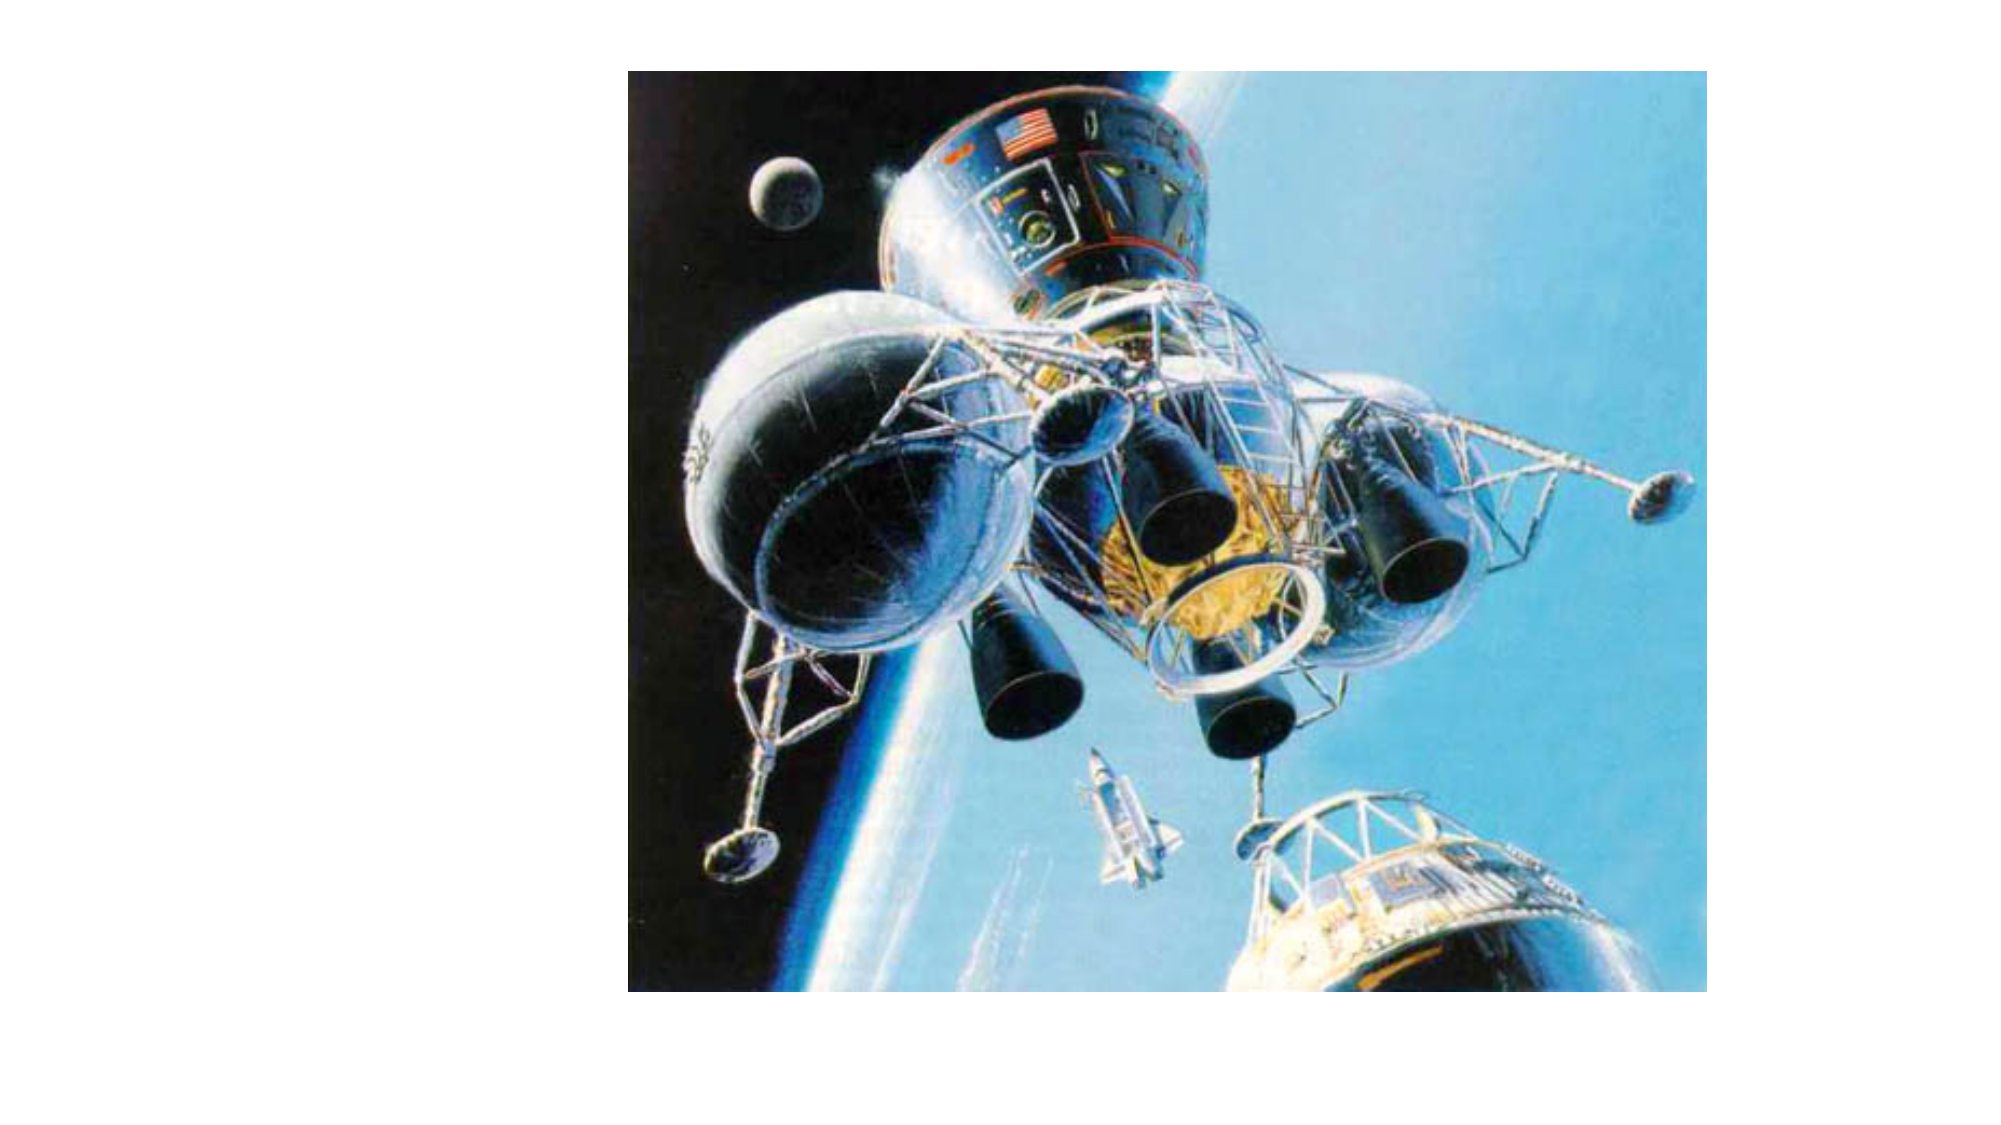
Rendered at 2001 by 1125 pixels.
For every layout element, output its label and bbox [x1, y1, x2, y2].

picture [628, 71, 1707, 992]
